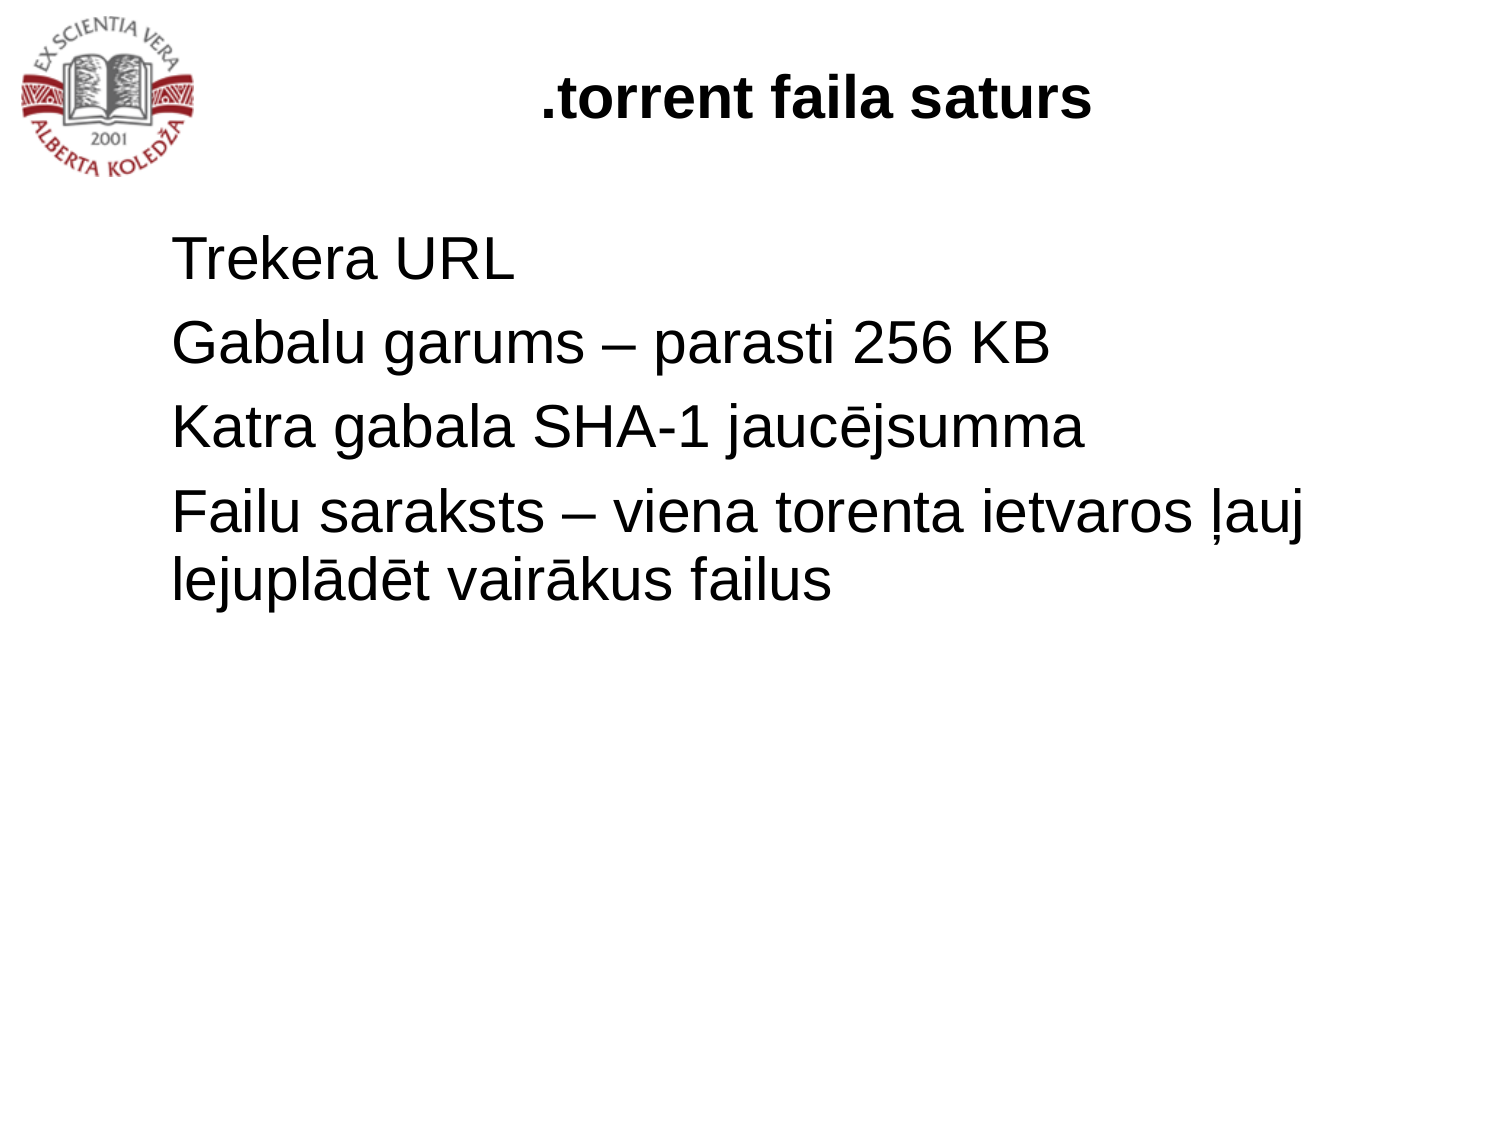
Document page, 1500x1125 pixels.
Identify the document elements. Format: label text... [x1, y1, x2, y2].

picture [21, 16, 194, 177]
title .torrent faila saturs [187, 63, 1425, 132]
list Trekera URL Gabalu garums – parasti 256 KB Katra gabala SHA-1 jaucējsumma Failu saraksts – viena torenta ietvaros ļauj lejuplādēt vairākus failus [85, 216, 1436, 1035]
